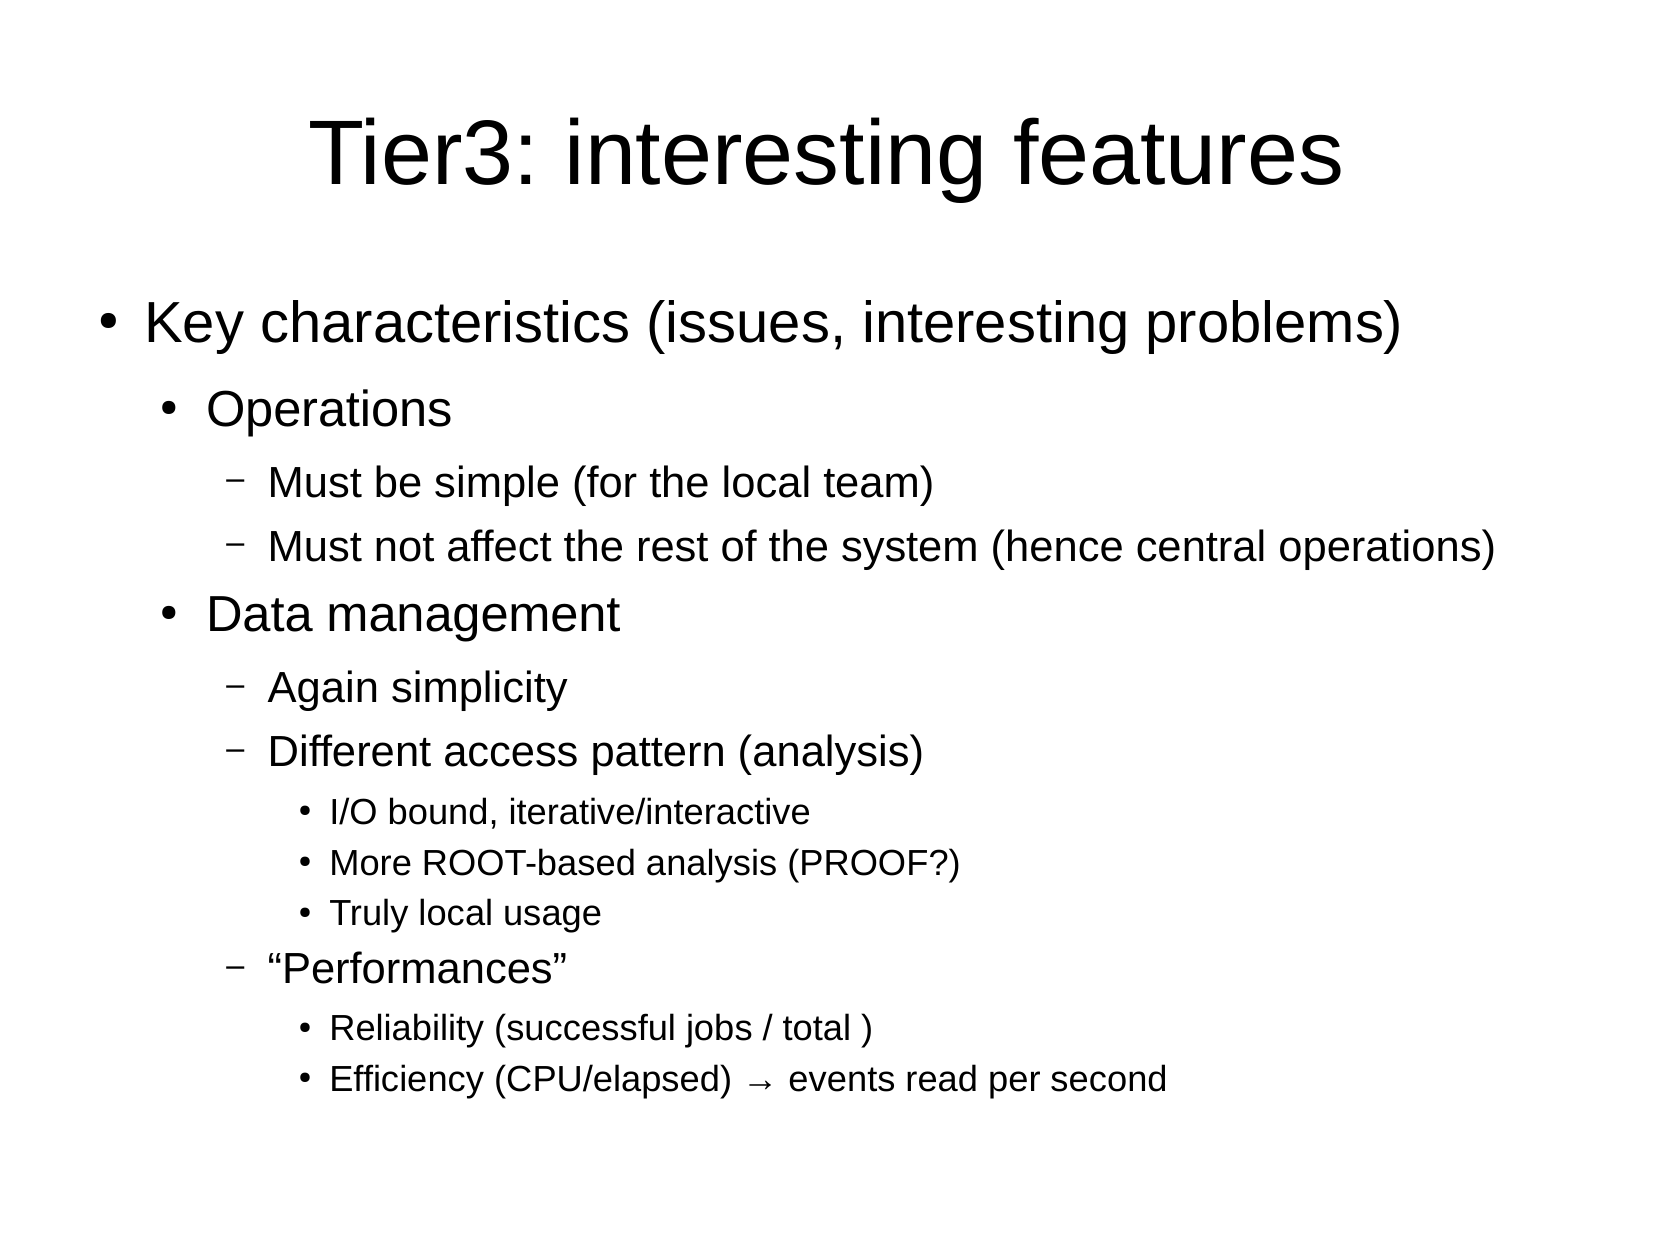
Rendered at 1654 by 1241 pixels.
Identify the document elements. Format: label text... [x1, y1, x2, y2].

list Key characteristics (issues, interesting problems) Operations Must be simple (for the local team) Must not affect the rest of the system (hence central operations) Data management Again simplicity Different access pattern (analysis) I/O bound, iterative/interactive More ROOT-based analysis (PROOF?) Truly local usage “Performances” Reliability (successful jobs / total ) Efficiency (CPU/elapsed) → events read per second [82, 290, 1571, 1109]
title Tier3: interesting features [82, 56, 1571, 250]
